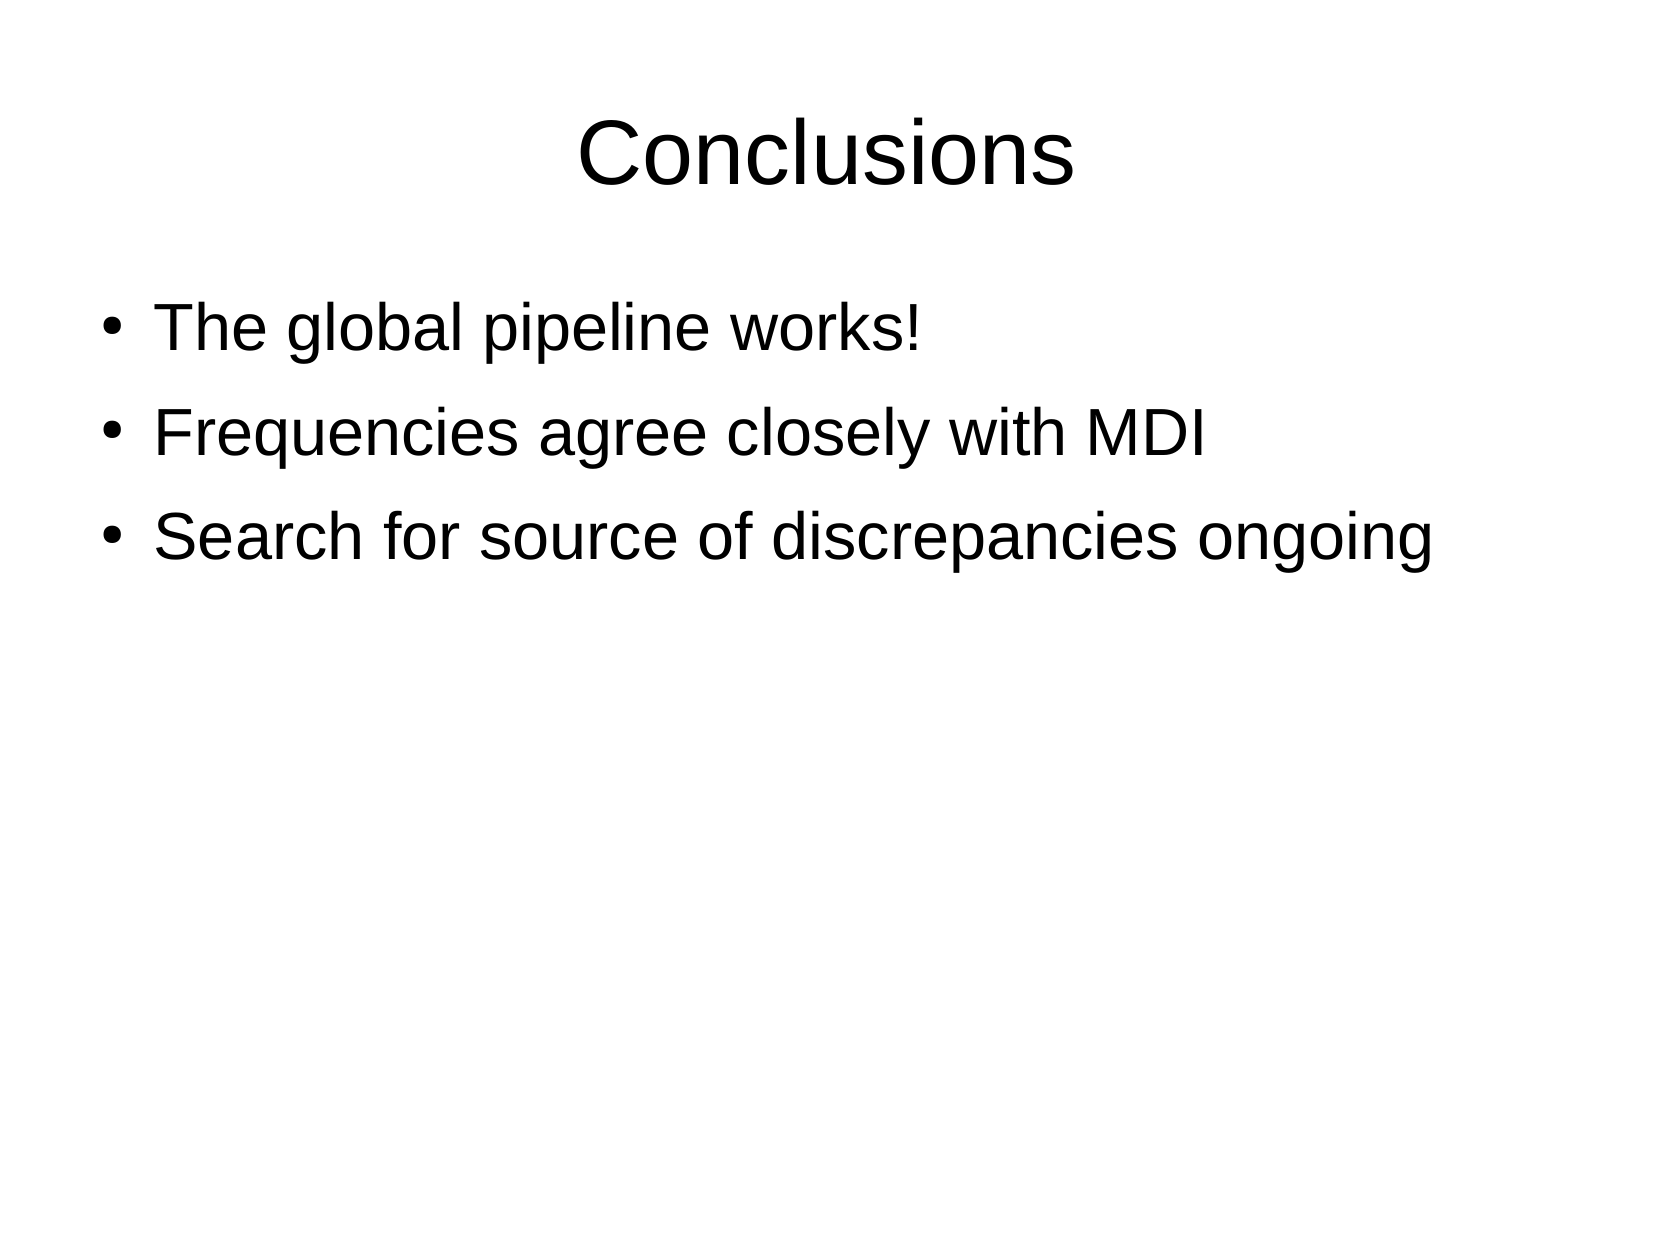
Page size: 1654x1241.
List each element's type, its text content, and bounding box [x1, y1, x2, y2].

title Conclusions [82, 56, 1571, 250]
list The global pipeline works! Frequencies agree closely with MDI Search for source of discrepancies ongoing [82, 290, 1571, 1094]
